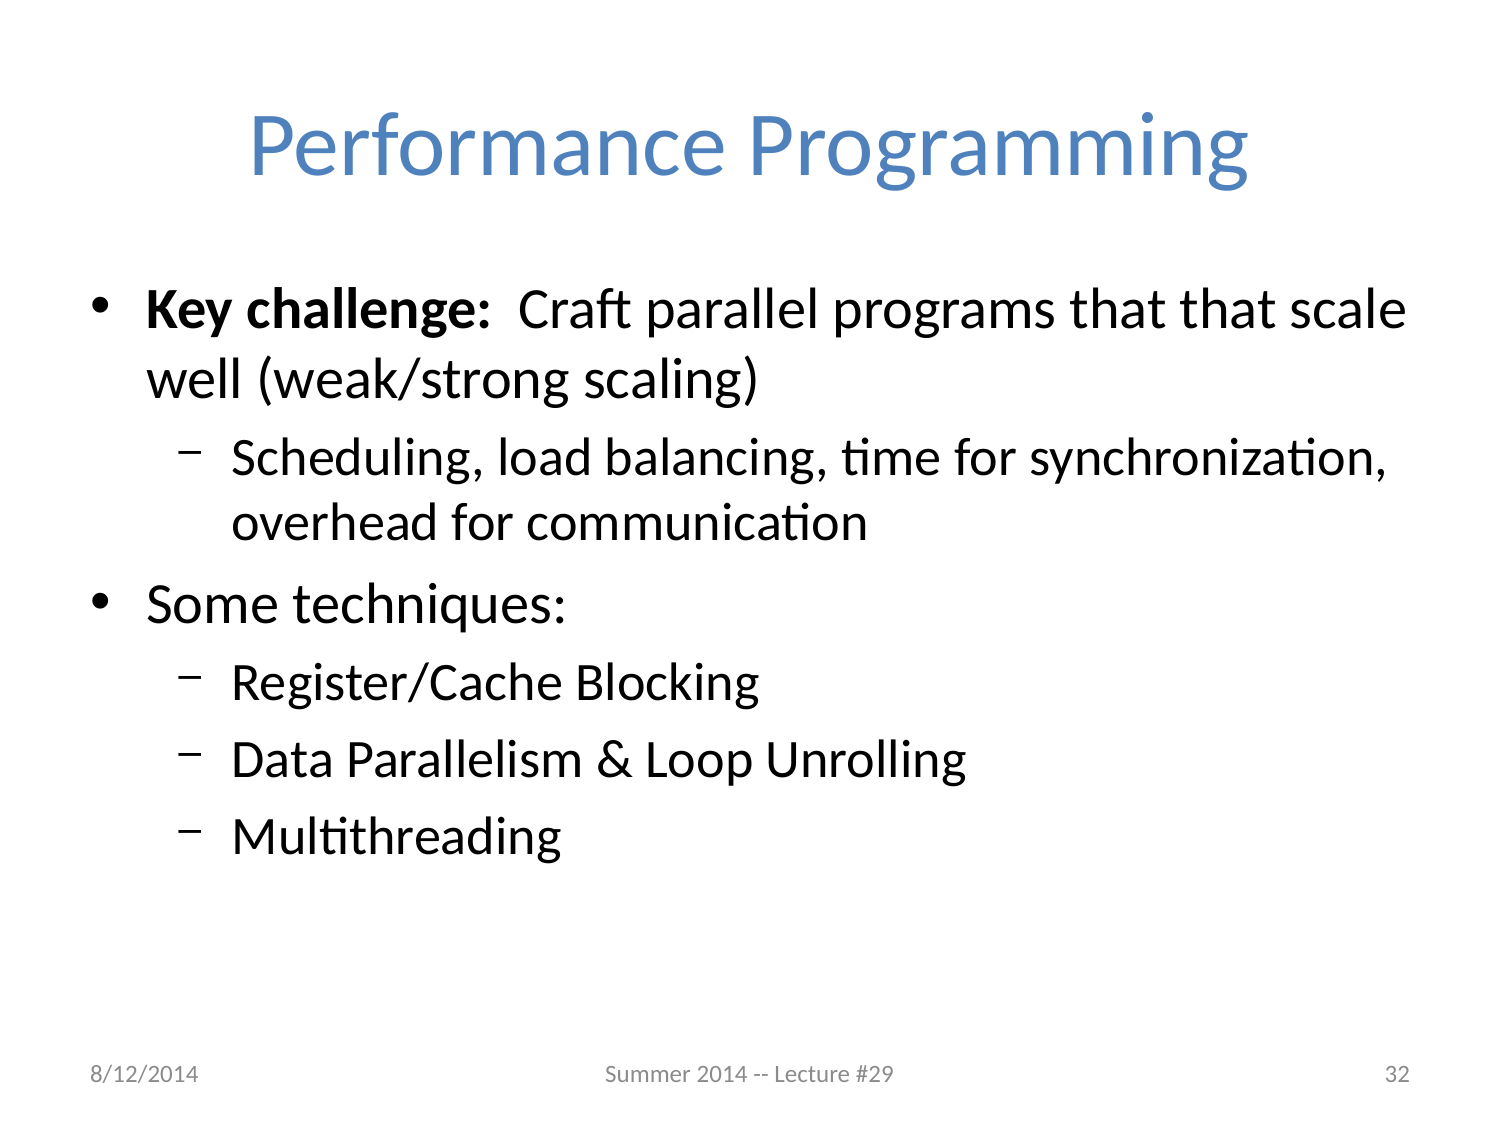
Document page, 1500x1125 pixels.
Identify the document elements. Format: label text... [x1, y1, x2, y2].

slide_number 8/12/2014 [75, 1042, 425, 1103]
title Performance Programming [75, 45, 1425, 233]
footer Summer 2014 -- Lecture #29 [512, 1042, 988, 1103]
slide_number <number> [1074, 1042, 1425, 1103]
list Key challenge: Craft parallel programs that that scale well (weak/strong scaling) Scheduling, load balancing, time for synchronization, overhead for communication Some techniques: Register/Cache Blocking Data Parallelism & Loop Unrolling Multithreading [75, 262, 1425, 1073]
